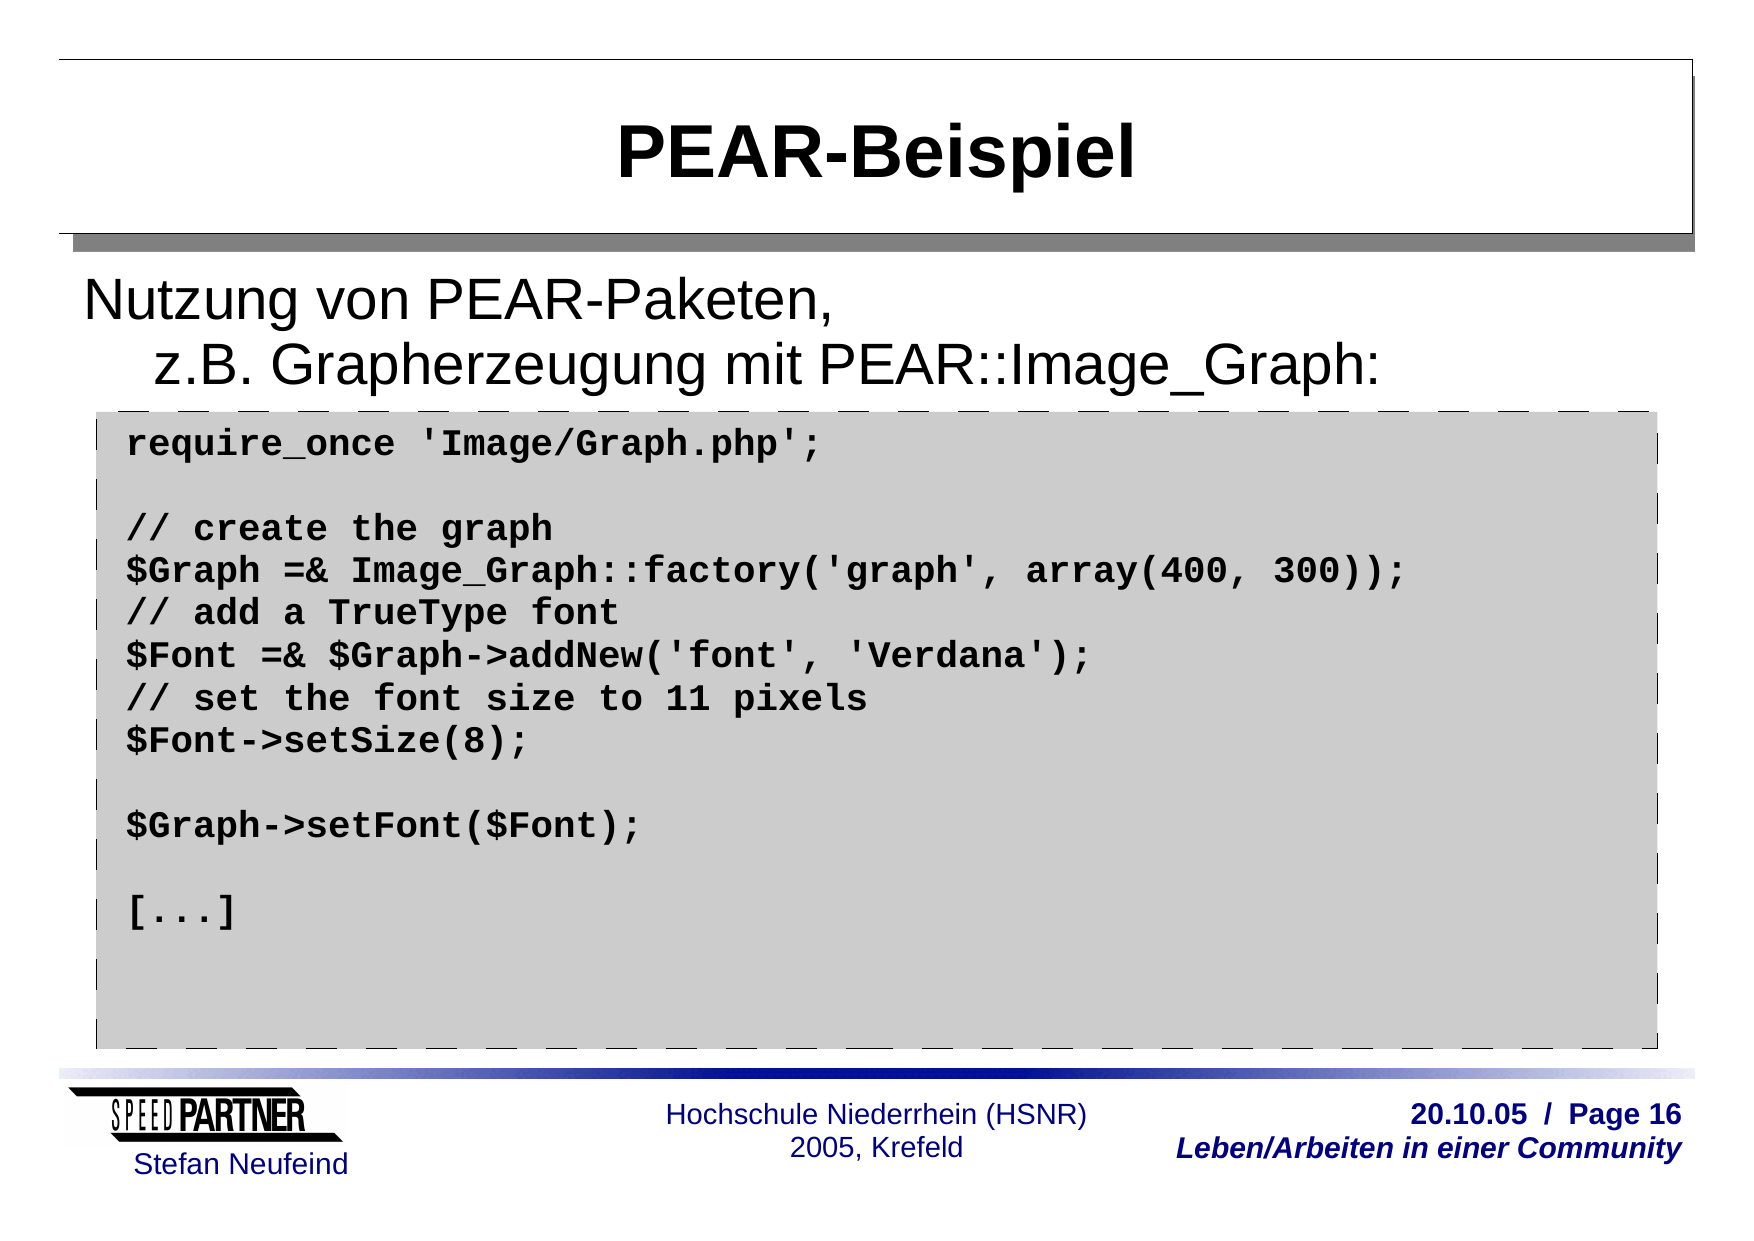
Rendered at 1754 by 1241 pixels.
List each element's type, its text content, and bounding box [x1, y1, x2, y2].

picture [59, 1068, 1695, 1079]
list Nutzung von PEAR-Paketen, z.B. Grapherzeugung mit PEAR::Image_Graph: [71, 266, 1695, 1049]
picture [64, 1082, 348, 1146]
text_box require_once 'Image/Graph.php'; // create the graph $Graph =& Image_Graph::factory('graph', array(400, 300)); // add a TrueType font $Font =& $Graph->addNew('font', 'Verdana'); // set the font size to 11 pixels $Font->setSize(8); $Graph->setFont($Font); [...] [96, 411, 1658, 1049]
title PEAR-Beispiel [59, 59, 1695, 244]
